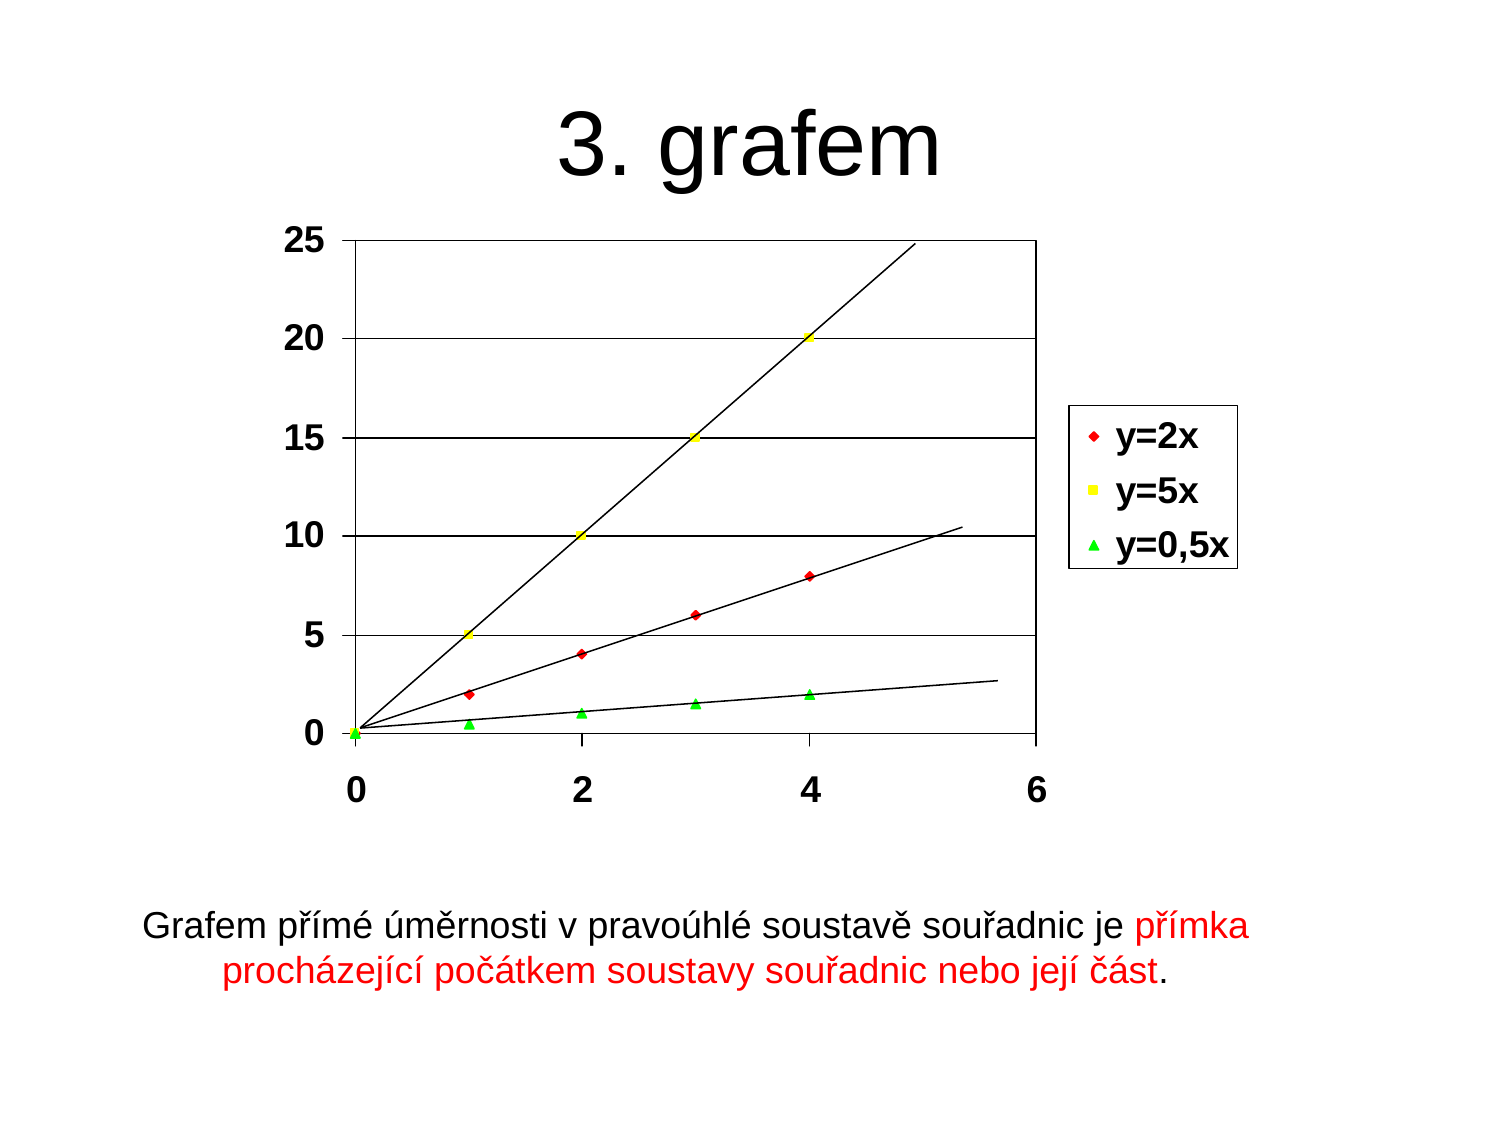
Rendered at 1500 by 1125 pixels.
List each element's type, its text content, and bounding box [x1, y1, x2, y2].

text_box Grafem přímé úměrnosti v pravoúhlé soustavě souřadnic je přímka procházející počátkem soustavy souřadnic nebo její část. [53, 893, 1339, 999]
text_box [253, 184, 1254, 849]
title 3. grafem [75, 45, 1426, 233]
